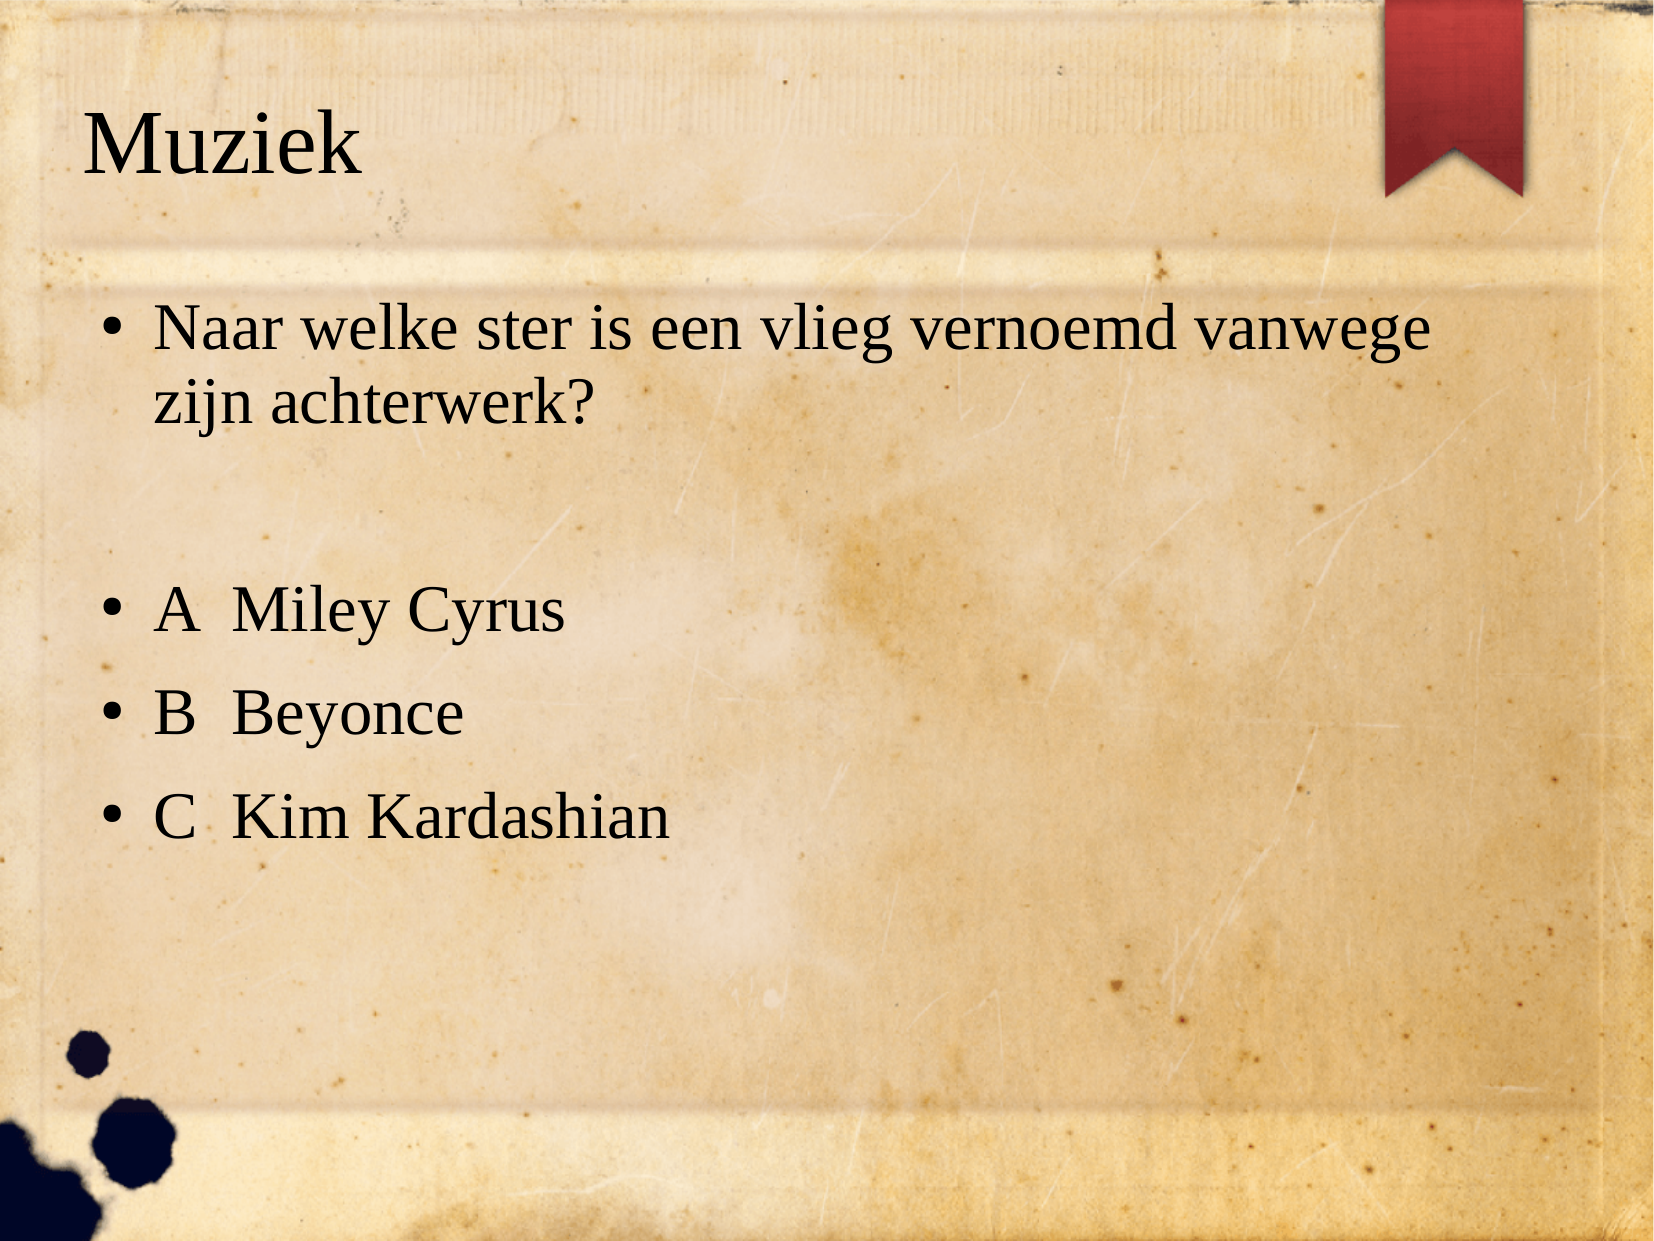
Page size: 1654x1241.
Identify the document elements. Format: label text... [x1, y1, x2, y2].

title Muziek [82, 49, 1347, 237]
list Naar welke ster is een vlieg vernoemd vanwege zijn achterwerk? A Miley Cyrus B Beyonce C Kim Kardashian [82, 290, 1538, 1010]
picture [0, 0, 1654, 1241]
